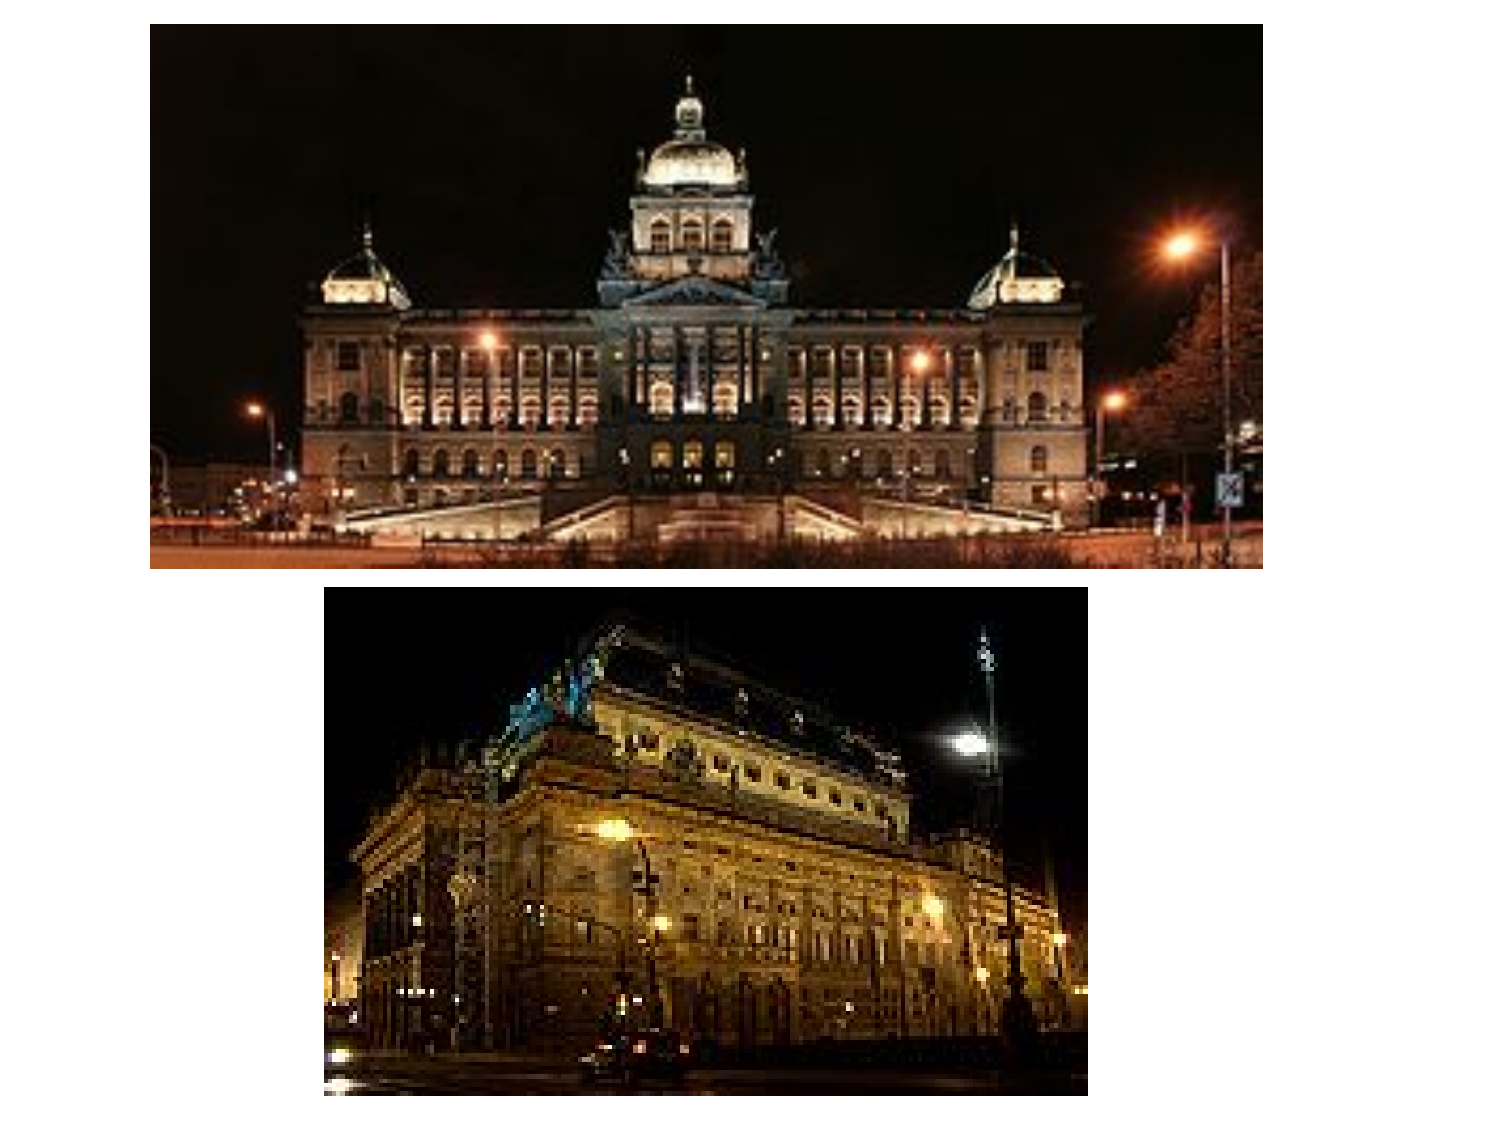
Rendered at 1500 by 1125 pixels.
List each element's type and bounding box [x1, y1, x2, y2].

picture [324, 587, 1088, 1096]
picture [150, 24, 1263, 569]
